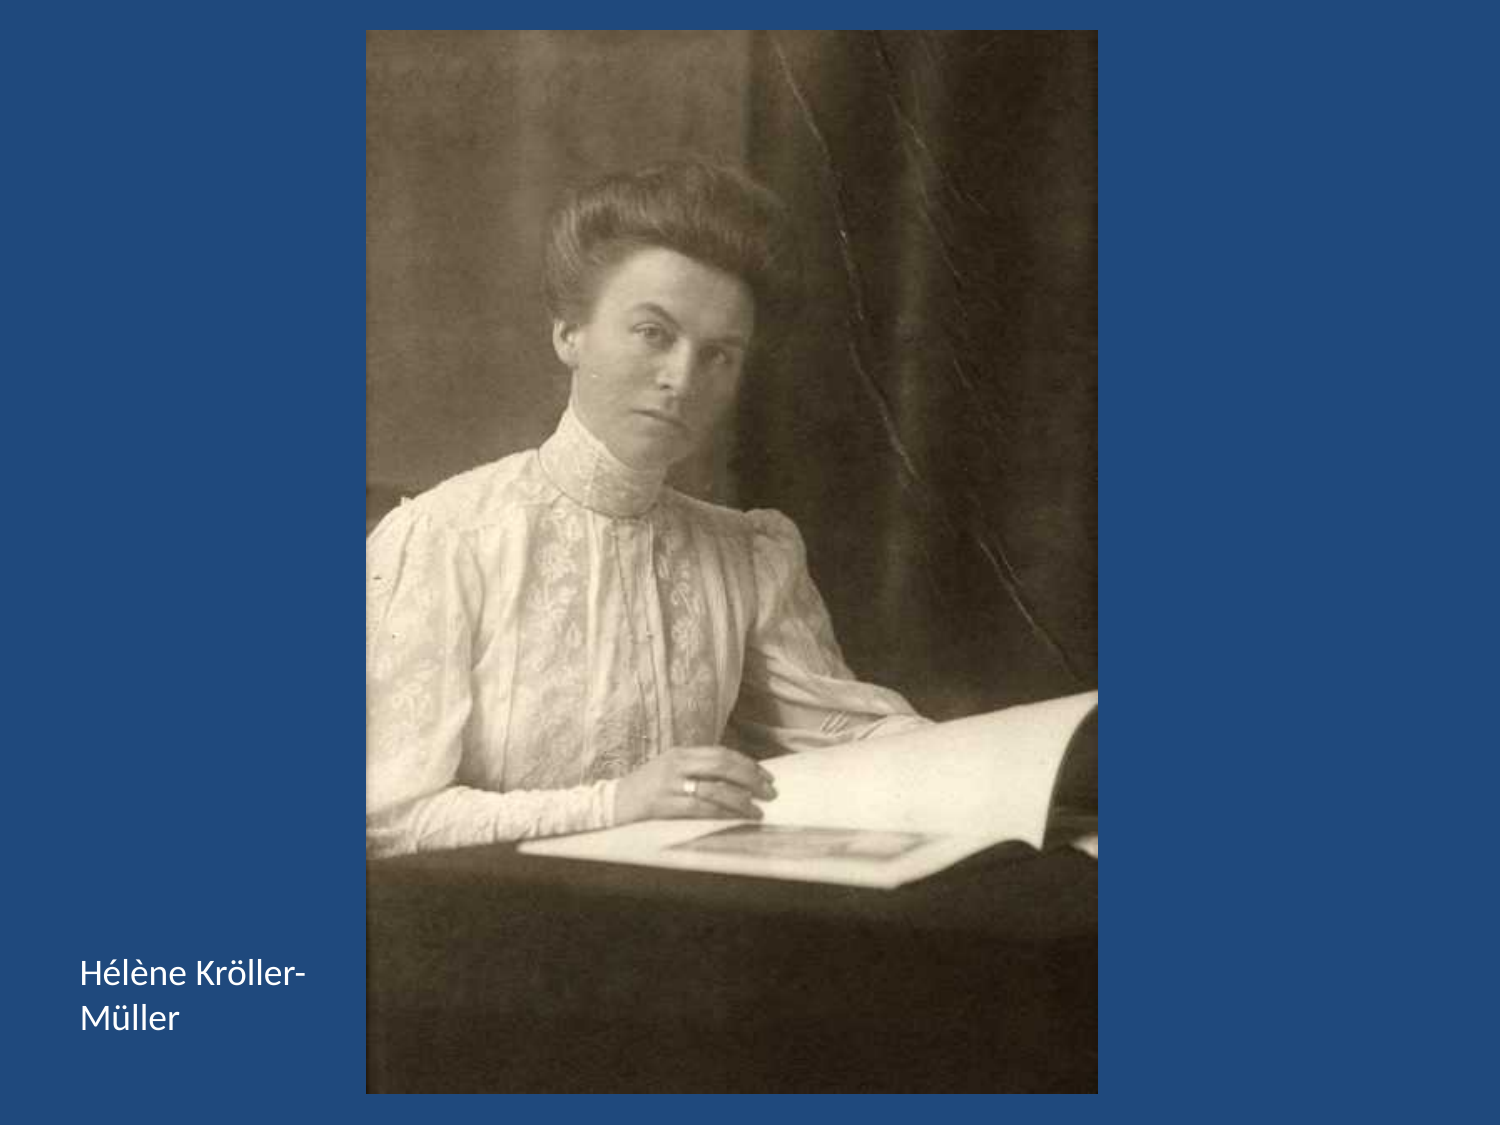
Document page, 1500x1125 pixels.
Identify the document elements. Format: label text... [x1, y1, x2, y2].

text_box Hélène Kröller-Müller [64, 940, 349, 1046]
picture [366, 30, 1098, 1094]
